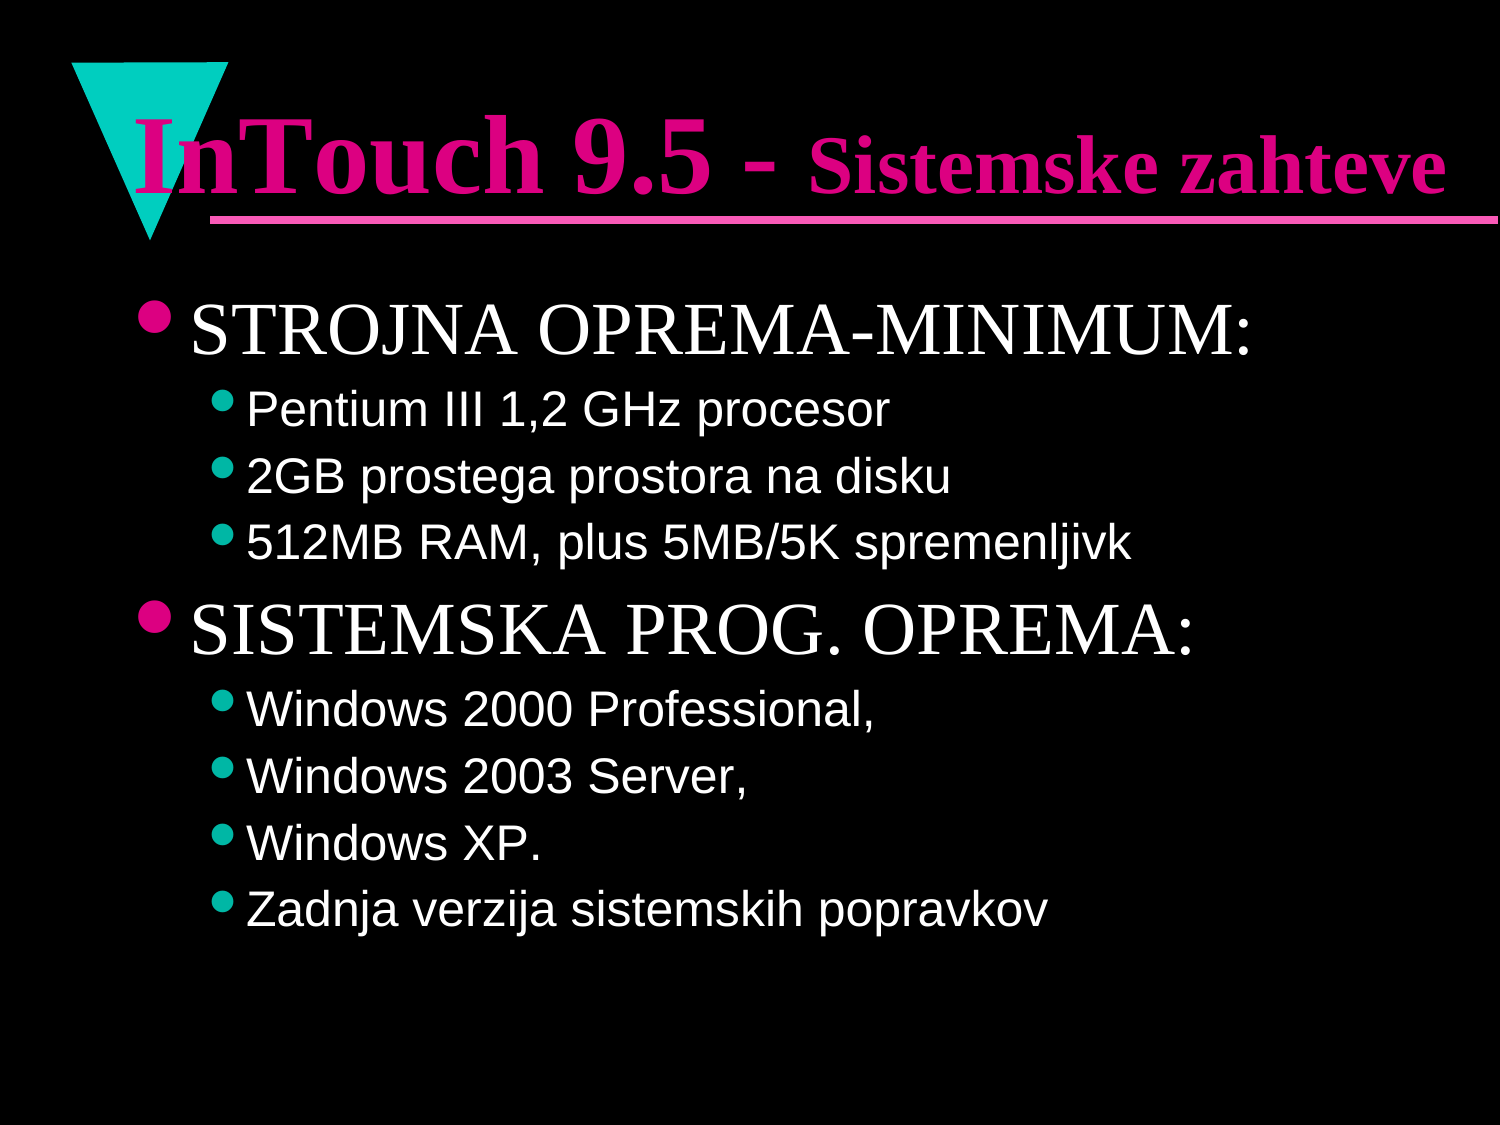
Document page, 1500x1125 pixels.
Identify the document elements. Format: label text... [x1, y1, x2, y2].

title InTouch 9.5 - Sistemske zahteve [117, 63, 1500, 251]
list STROJNA OPREMA-MINIMUM: Pentium III 1,2 GHz procesor 2GB prostega prostora na disku 512MB RAM, plus 5MB/5K spremenljivk SISTEMSKA PROG. OPREMA: Windows 2000 Professional, Windows 2003 Server, Windows XP. Zadnja verzija sistemskih popravkov [118, 289, 1498, 965]
